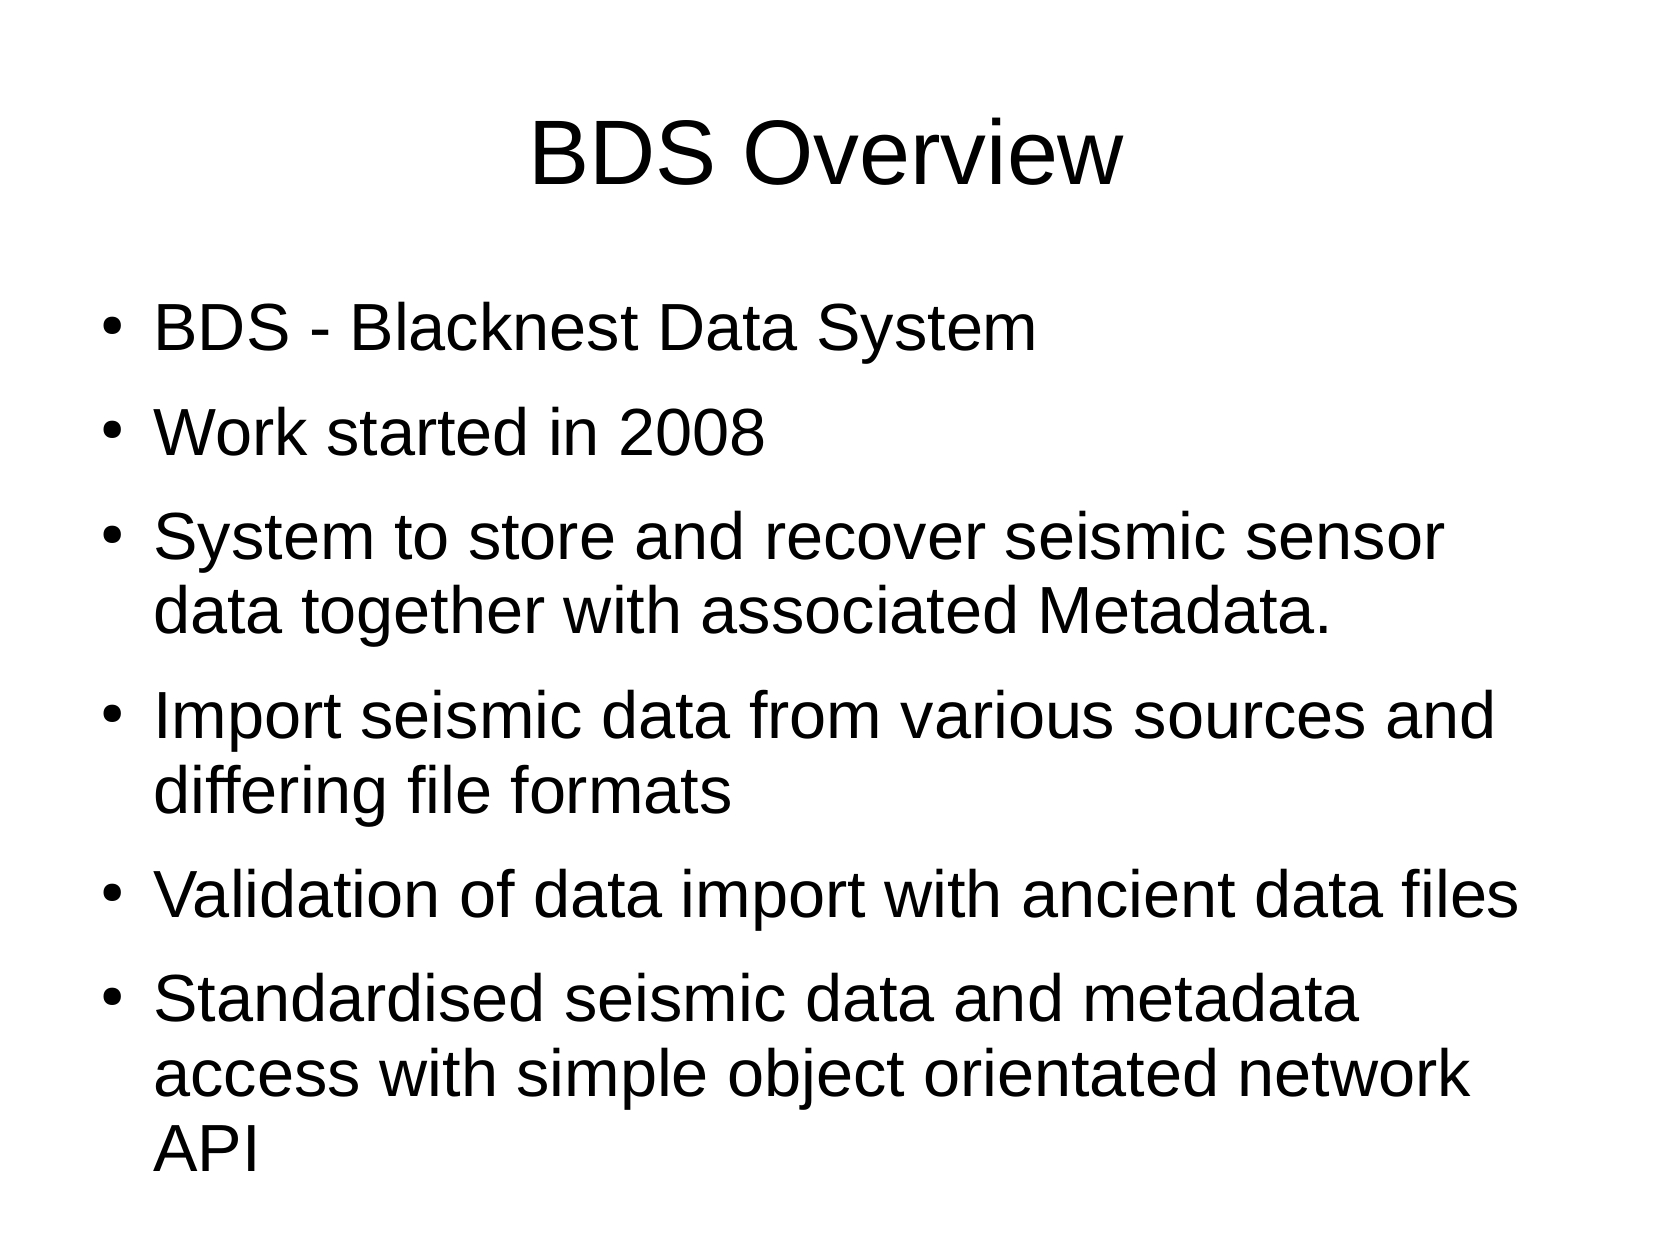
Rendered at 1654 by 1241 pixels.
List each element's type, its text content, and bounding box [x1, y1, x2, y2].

list BDS - Blacknest Data System Work started in 2008 System to store and recover seismic sensor data together with associated Metadata. Import seismic data from various sources and differing file formats Validation of data import with ancient data files Standardised seismic data and metadata access with simple object orientated network API [82, 290, 1571, 1186]
title BDS Overview [82, 56, 1571, 250]
